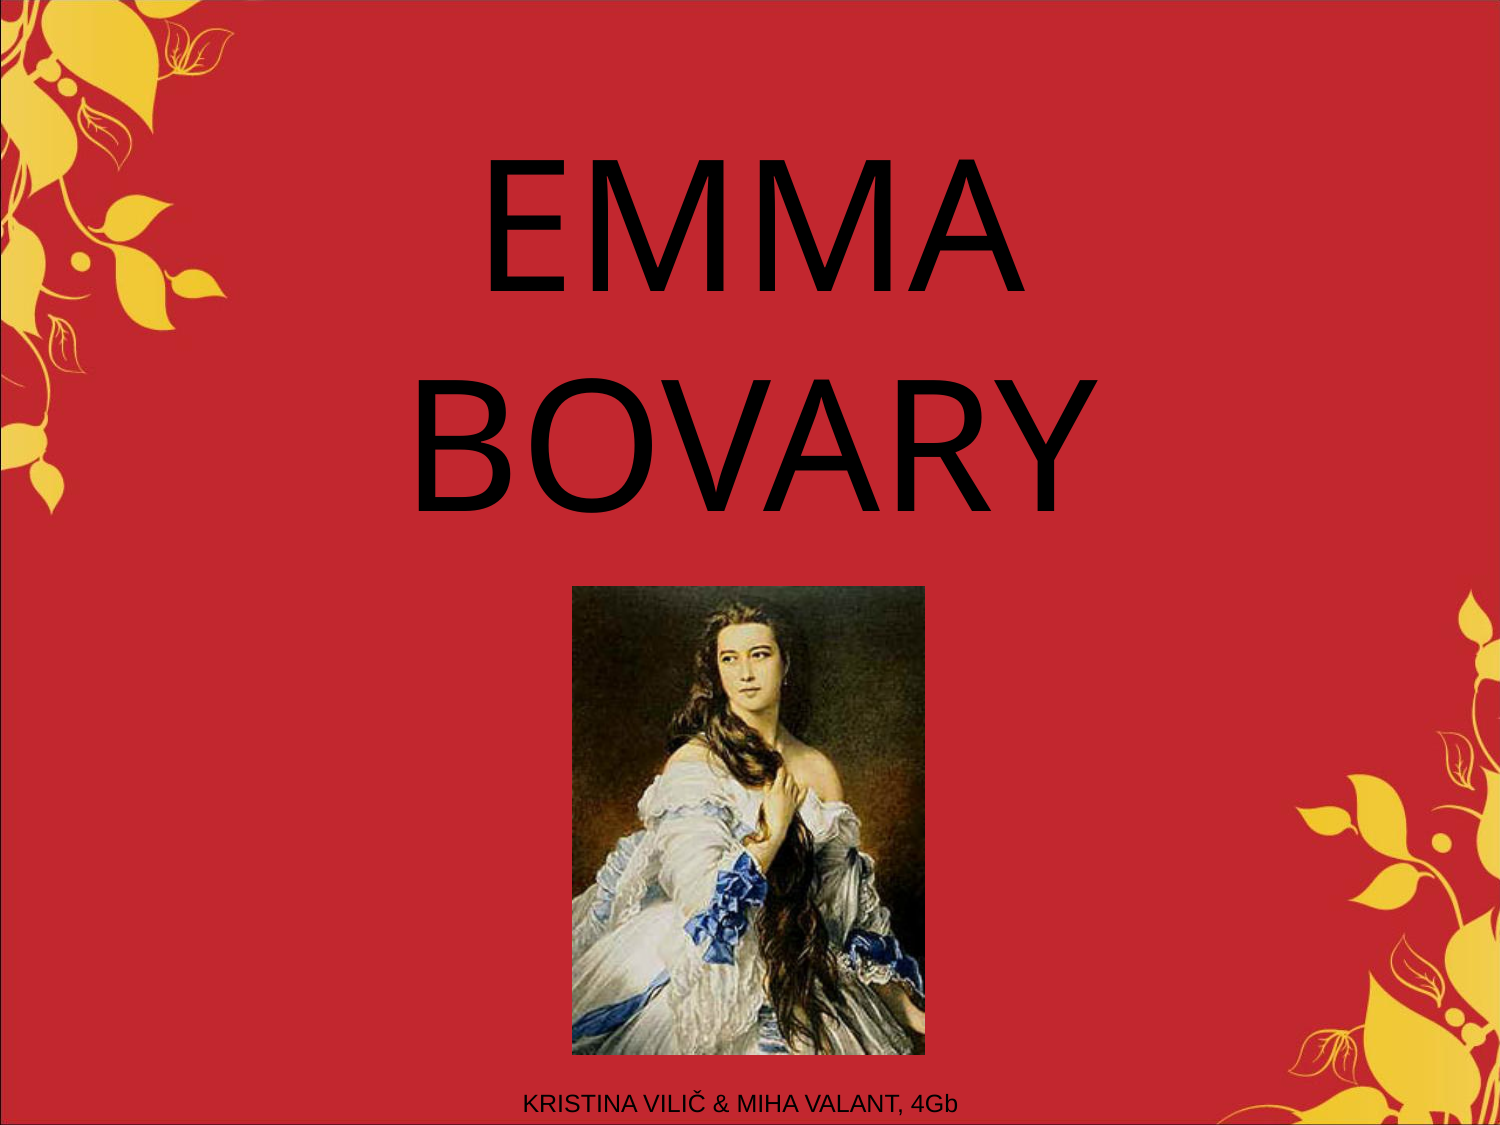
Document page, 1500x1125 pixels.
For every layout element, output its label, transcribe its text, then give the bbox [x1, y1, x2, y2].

picture [0, 0, 1500, 1125]
text_box KRISTINA VILIČ & MIHA VALANT, 4Gb [507, 1079, 1081, 1125]
title EMMA BOVARY [112, 208, 1388, 450]
